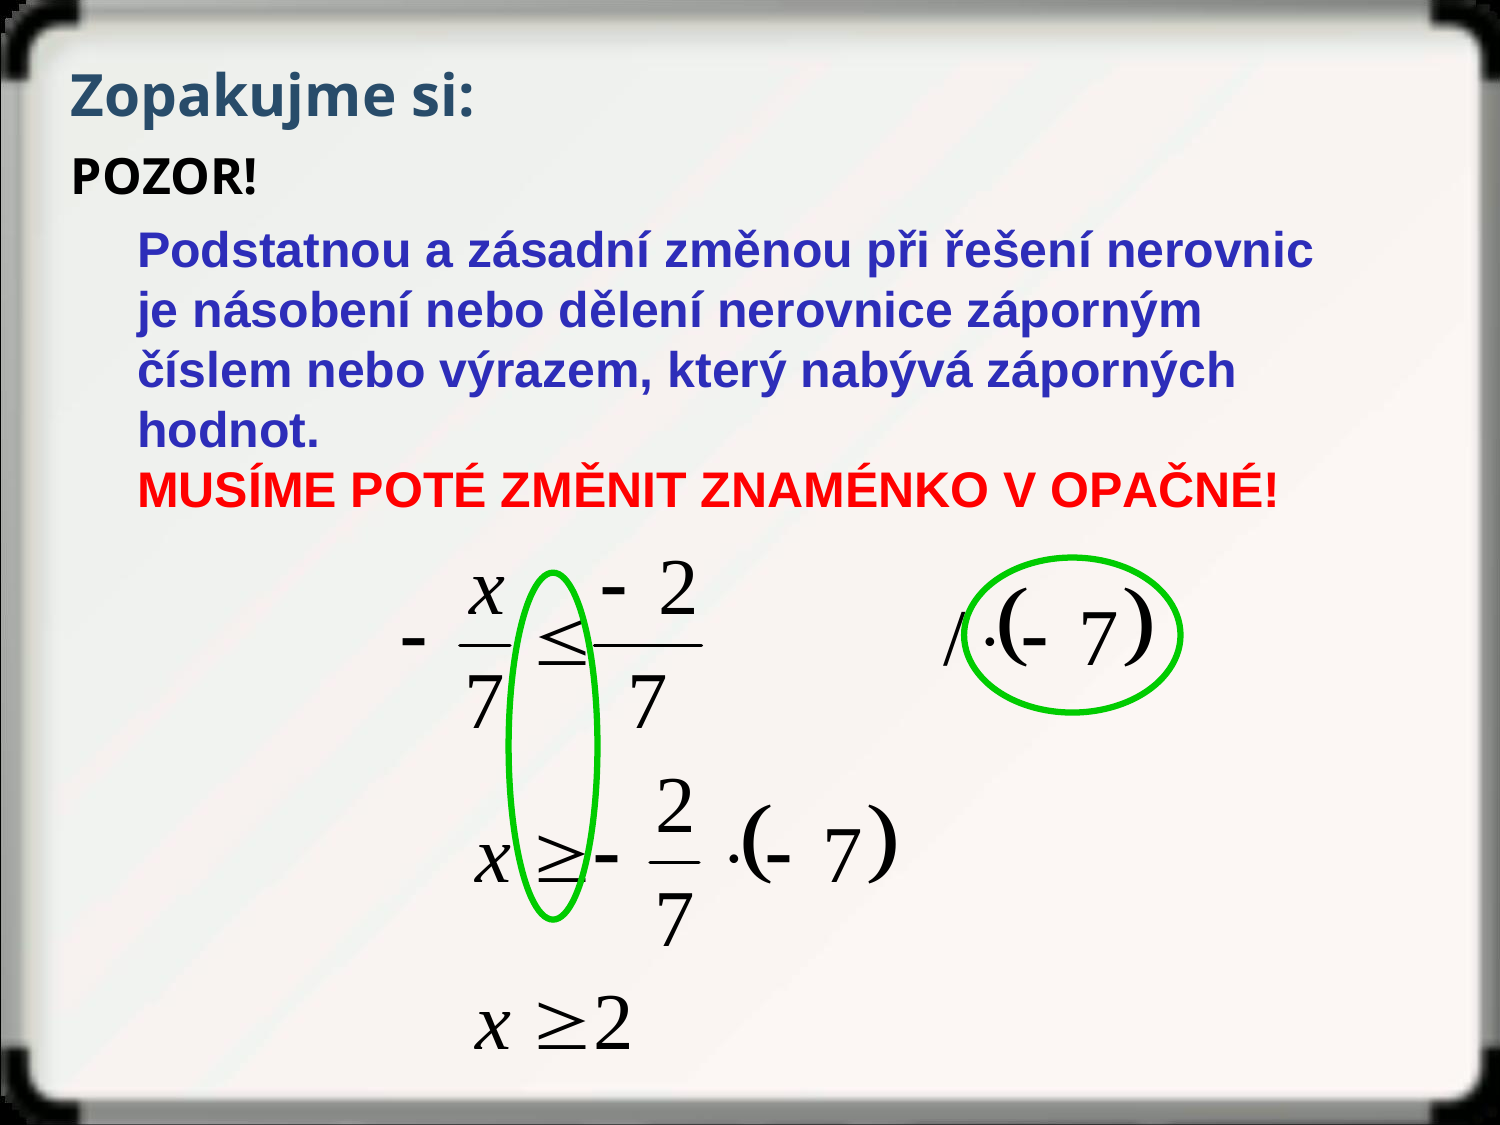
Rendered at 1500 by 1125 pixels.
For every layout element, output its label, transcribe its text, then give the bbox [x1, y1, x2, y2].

picture [0, 0, 1500, 1125]
chart [968, 561, 1157, 709]
chart [388, 533, 1157, 1065]
text_box Zopakujme si: [55, 54, 1391, 134]
text_box POZOR! [55, 134, 1391, 229]
text_box Podstatnou a zásadní změnou při řešení nerovnic je násobení nebo dělení nerovnice záporným číslem nebo výrazem, který nabývá záporných hodnot. MUSÍME POTÉ ZMĚNIT ZNAMÉNKO V OPAČNÉ! [122, 246, 1371, 489]
